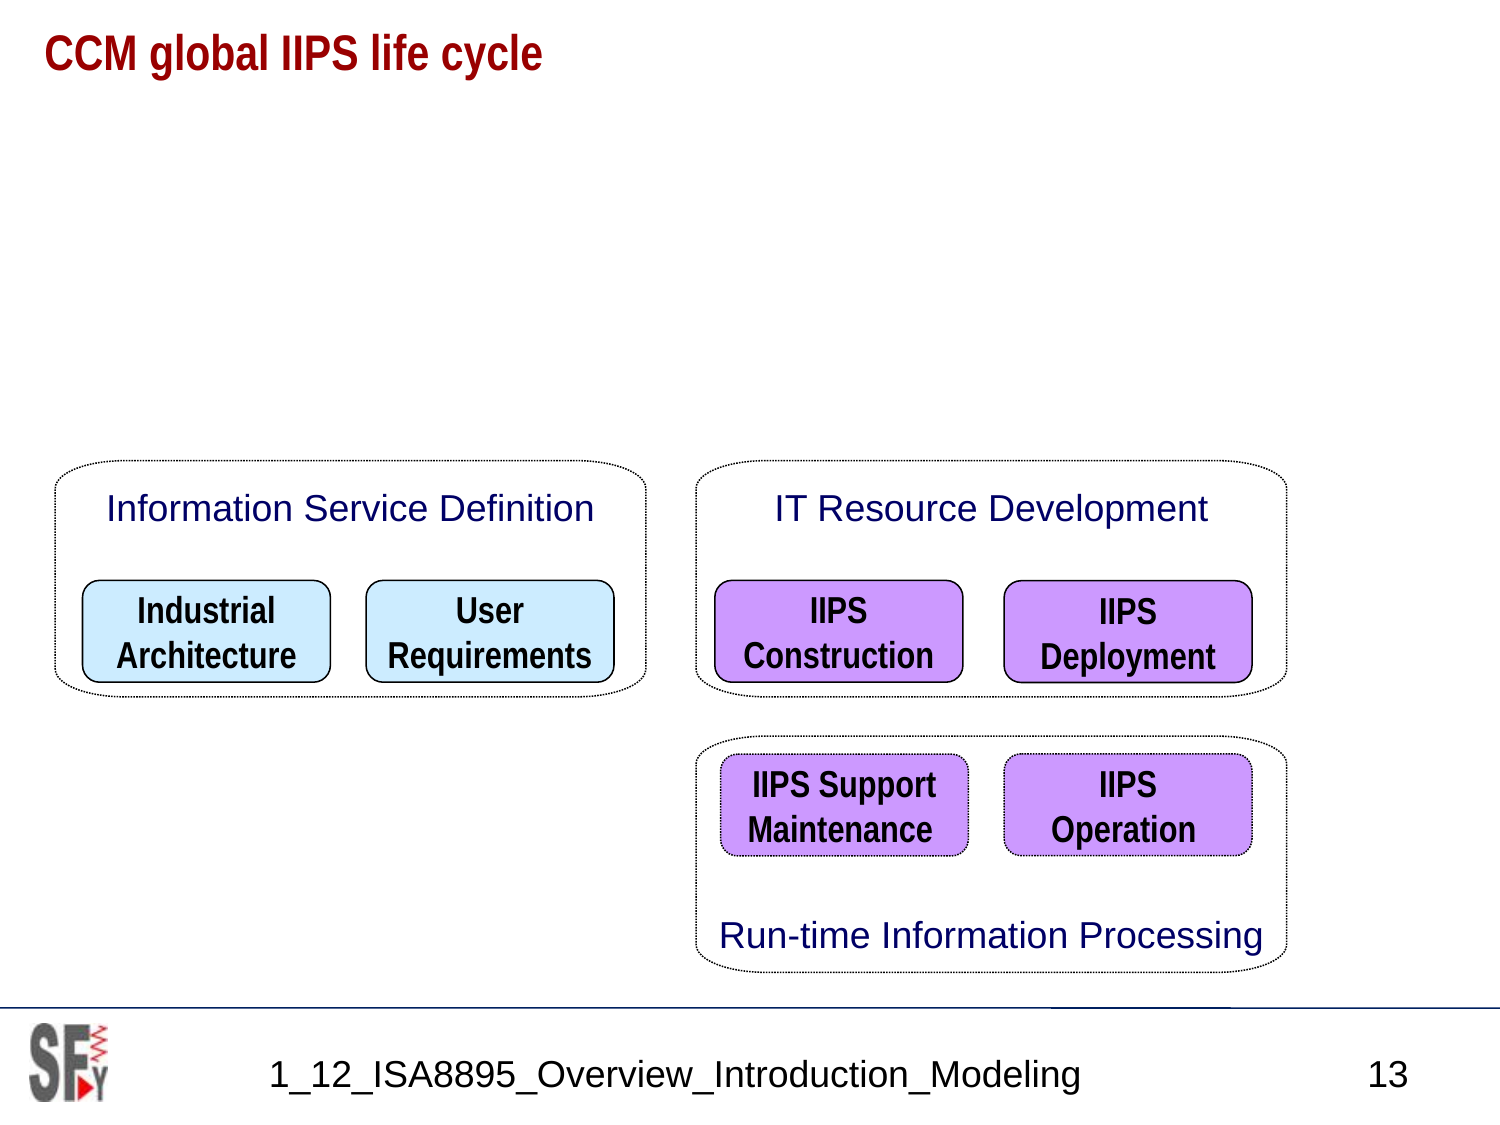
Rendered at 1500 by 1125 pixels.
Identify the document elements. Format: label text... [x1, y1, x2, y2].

text_box IIPS Operation [1004, 753, 1253, 856]
text_box IIPS Support Maintenance [720, 754, 969, 856]
text_box IIPS Deployment [1004, 580, 1253, 683]
slide_number <numéro> [1352, 1034, 1490, 1103]
text_box User Requirements [366, 580, 614, 683]
text_box Run-time Information Processing [696, 736, 1287, 973]
text_box Information Service Definition [55, 460, 646, 697]
text_box Industrial Architecture [82, 580, 331, 683]
footer 1_12_ISA8895_Overview_Introduction_Modeling [253, 1034, 1336, 1103]
picture [29, 1023, 108, 1102]
title CCM global IIPS life cycle [29, 12, 1471, 138]
text_box IIPS Construction [714, 580, 963, 683]
text_box IT Resource Development [696, 460, 1287, 697]
